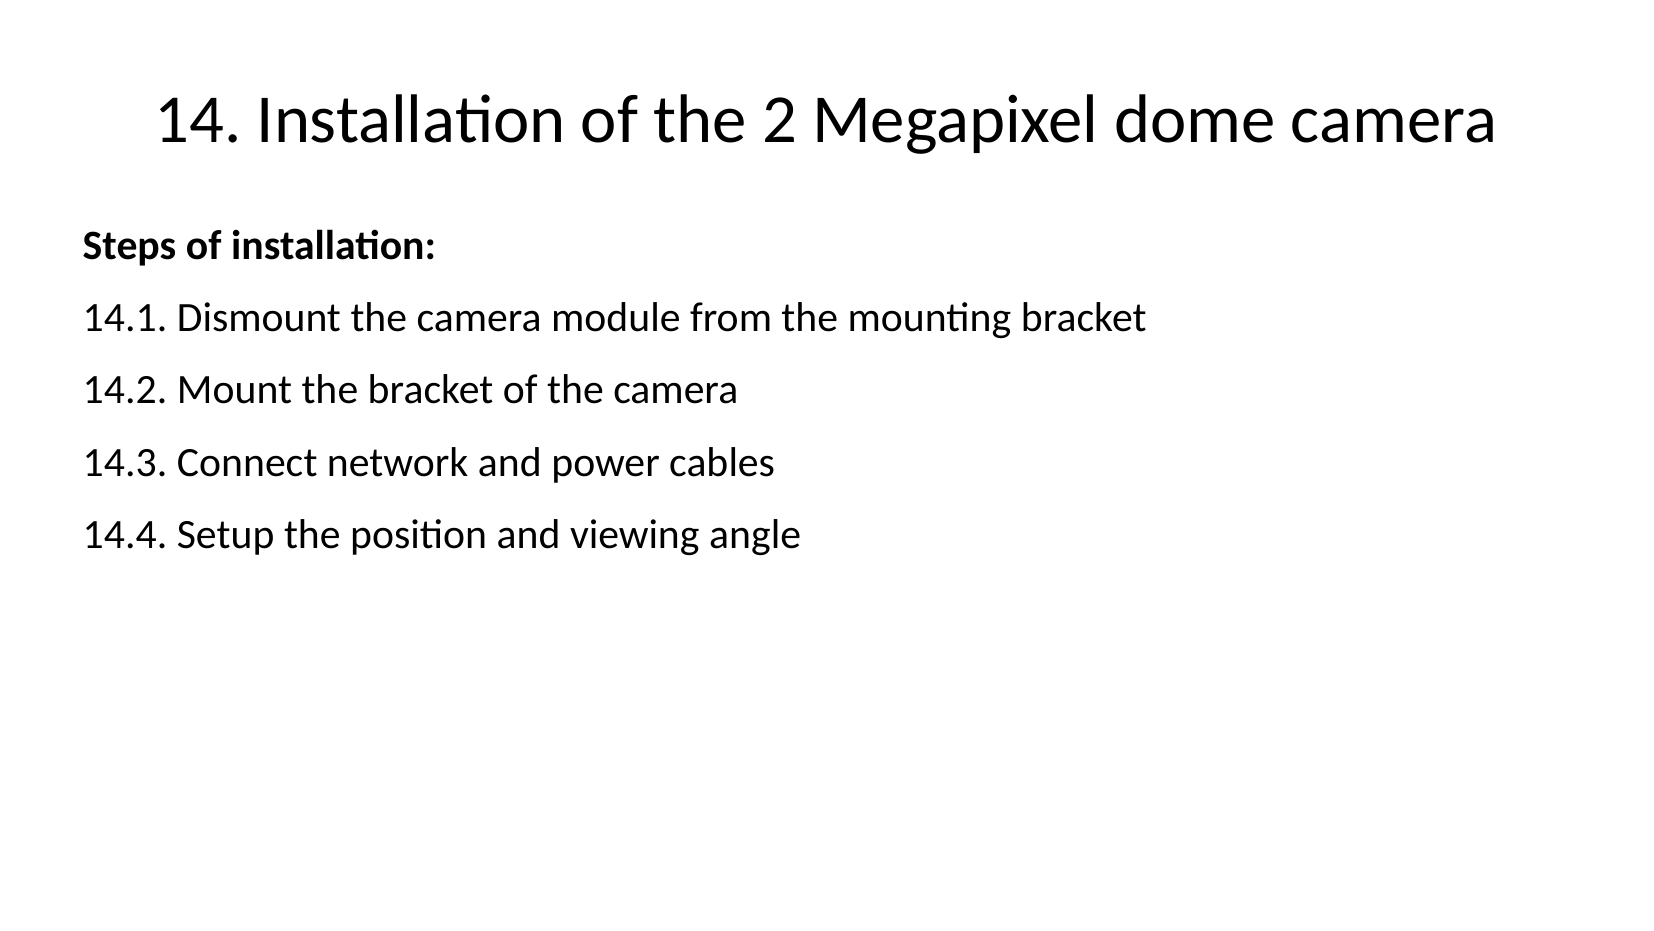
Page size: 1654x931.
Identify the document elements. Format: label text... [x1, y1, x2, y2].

subtitle Steps of installation: 14.1. Dismount the camera module from the mounting bracket 14.2. Mount the bracket of the camera 14.3. Connect network and power cables 14.4. Setup the position and viewing angle [82, 217, 1571, 758]
title 14. Installation of the 2 Megapixel dome camera [82, 73, 1571, 157]
